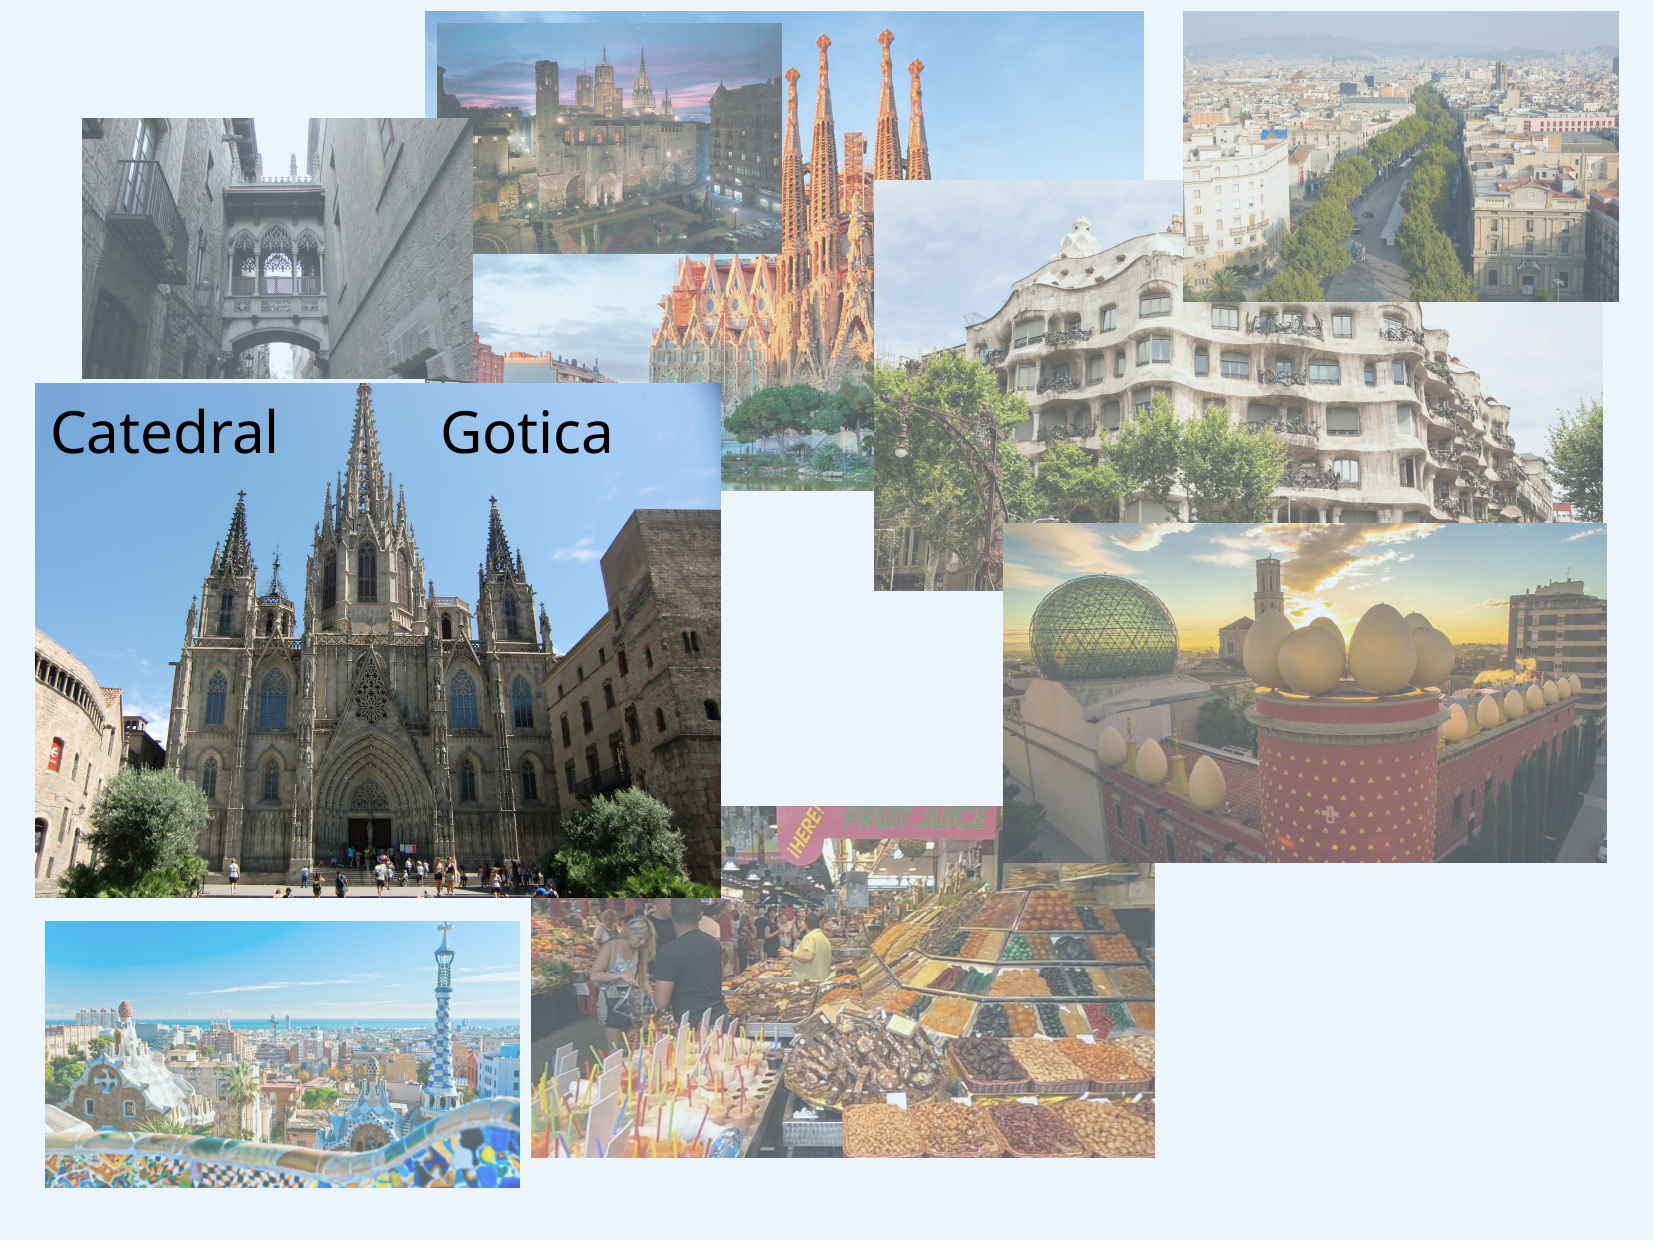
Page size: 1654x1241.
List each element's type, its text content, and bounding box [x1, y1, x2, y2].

text_box Catedral [35, 383, 331, 463]
text_box Gotica [425, 383, 721, 463]
text_box [0, 0, 1654, 1241]
picture [35, 383, 721, 898]
